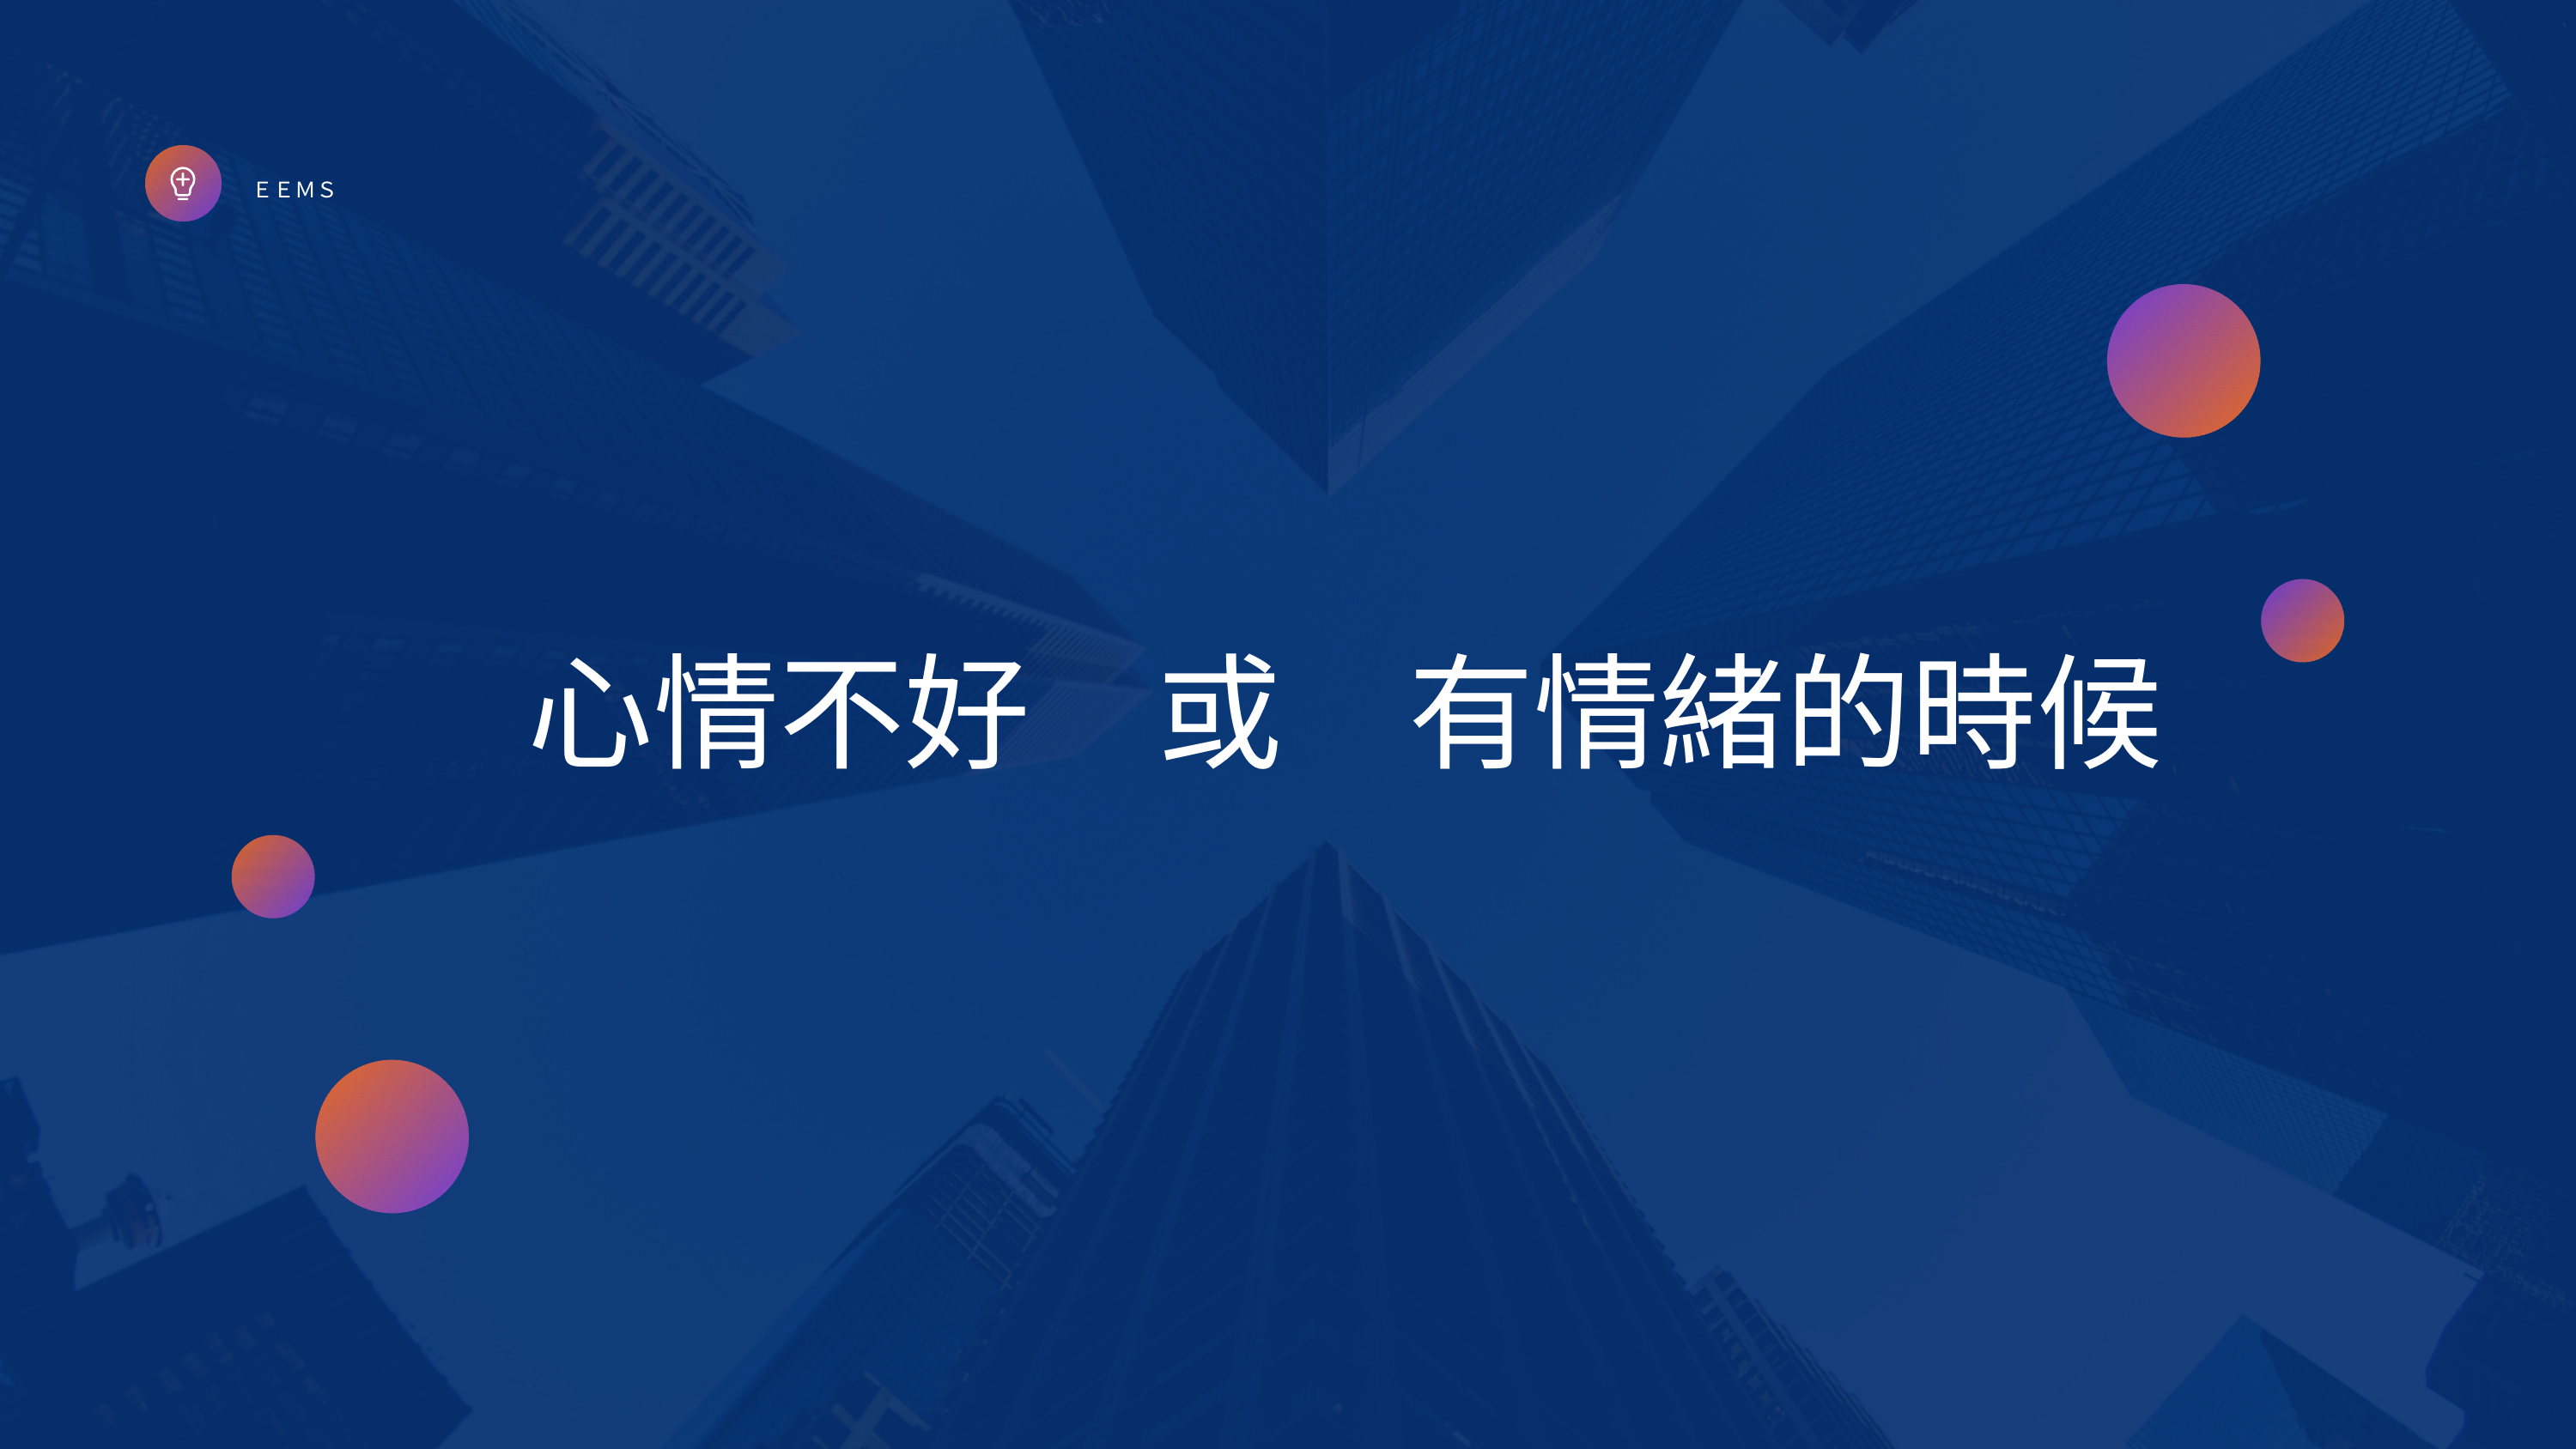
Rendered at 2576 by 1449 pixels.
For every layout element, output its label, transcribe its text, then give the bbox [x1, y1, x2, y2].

picture [0, 0, 2576, 1449]
text_box 心情不好 或 有情緒的時候 [346, 609, 2345, 772]
text_box ＥＥＭＳ [252, 172, 497, 200]
